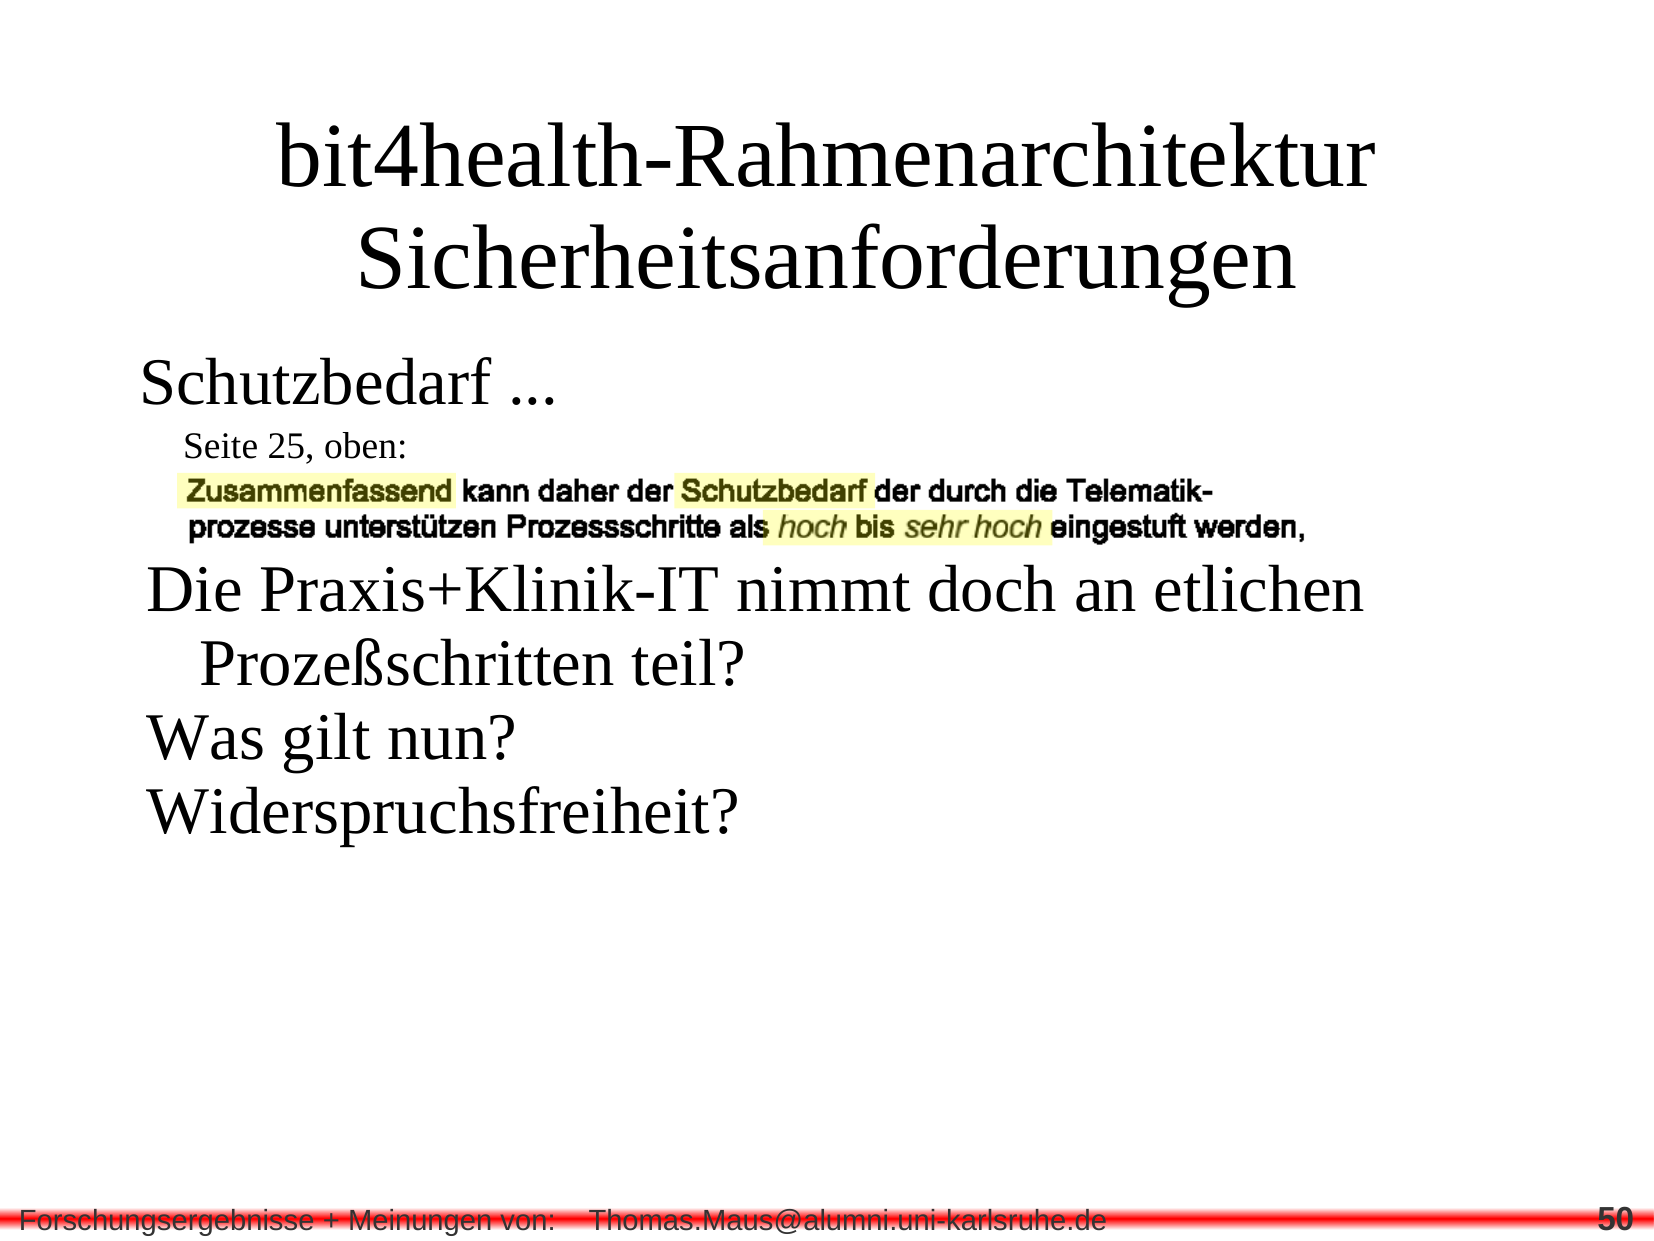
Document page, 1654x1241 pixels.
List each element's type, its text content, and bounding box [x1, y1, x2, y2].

picture [183, 472, 1311, 549]
text_box [177, 472, 456, 509]
list Die Praxis+Klinik-IT nimmt doch an etlichen Prozeßschritten teil? Was gilt nun? Widerspruchsfreiheit? [128, 552, 1541, 876]
title bit4health-Rahmenarchitektur Sicherheitsanforderungen [121, 95, 1534, 318]
text_box [674, 472, 1053, 546]
list Schutzbedarf ... [121, 344, 1534, 426]
text_box Seite 25, oben: [183, 425, 479, 471]
